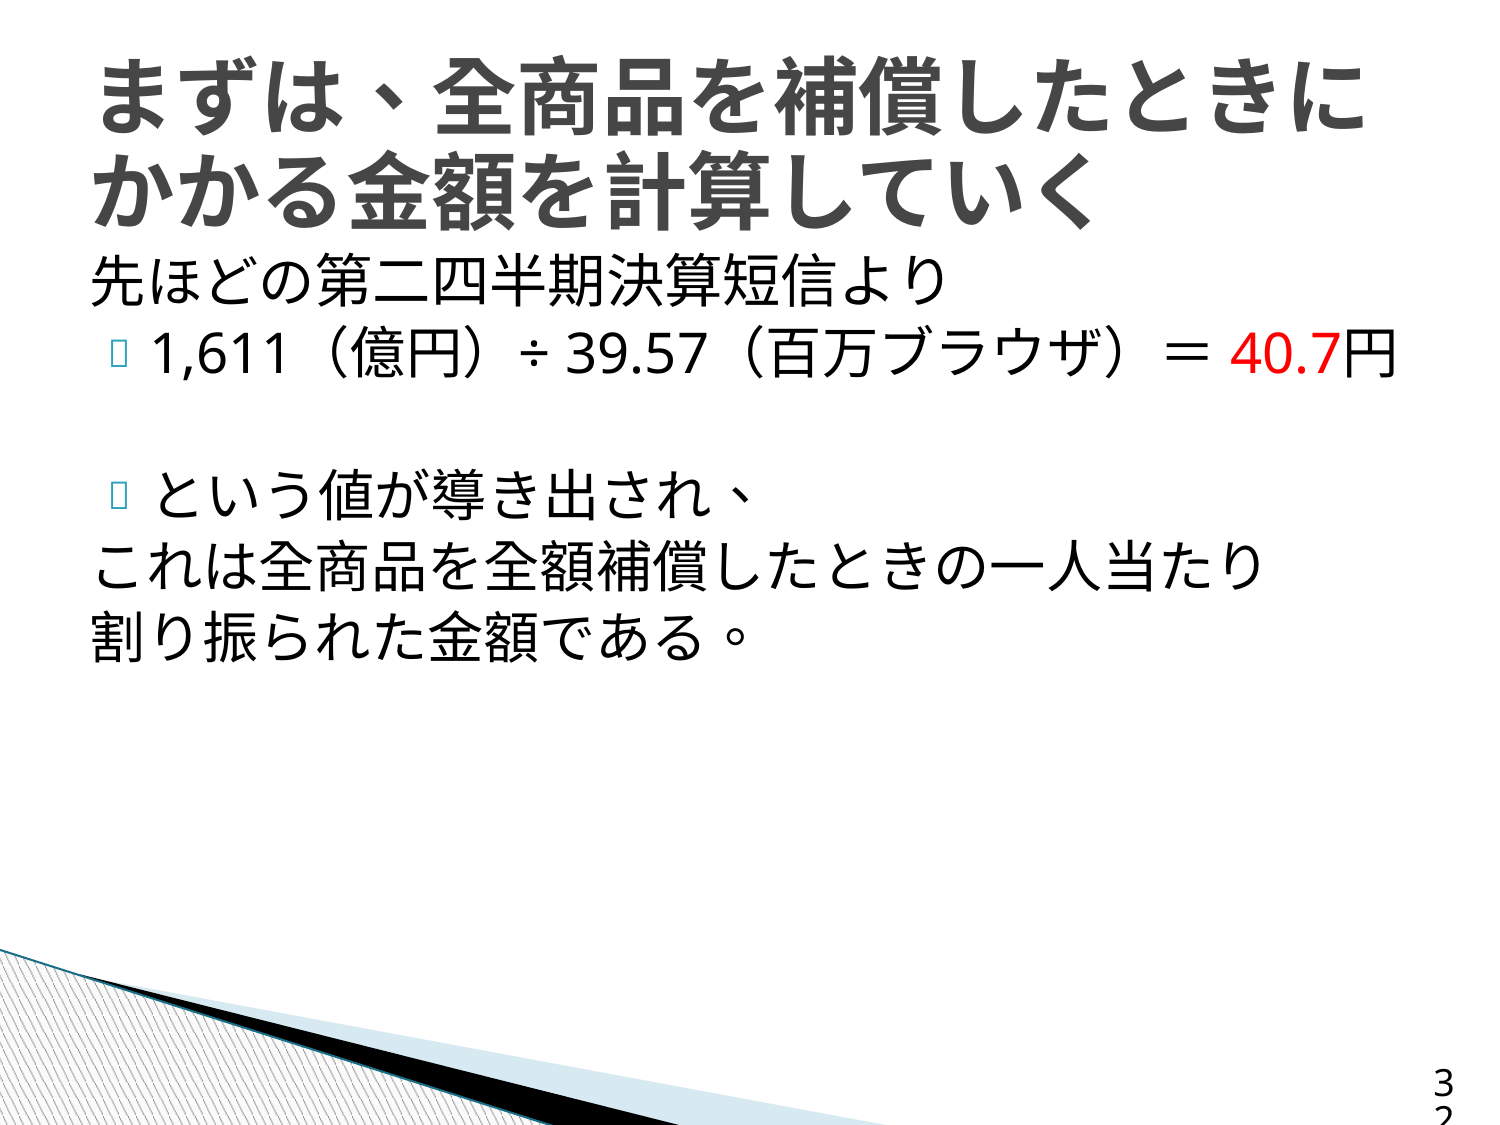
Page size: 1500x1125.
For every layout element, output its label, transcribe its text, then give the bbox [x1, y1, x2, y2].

list 先ほどの第二四半期決算短信より 1,611（億円）÷ 39.57（百万ブラウザ）＝ 40.7円 という値が導き出され、 これは全商品を全額補償したときの一人当たり 割り振られた金額である。 [75, 242, 1425, 986]
picture [0, 952, 543, 1125]
title まずは、全商品を補償したときにかかる金額を計算していく [75, 45, 1425, 233]
